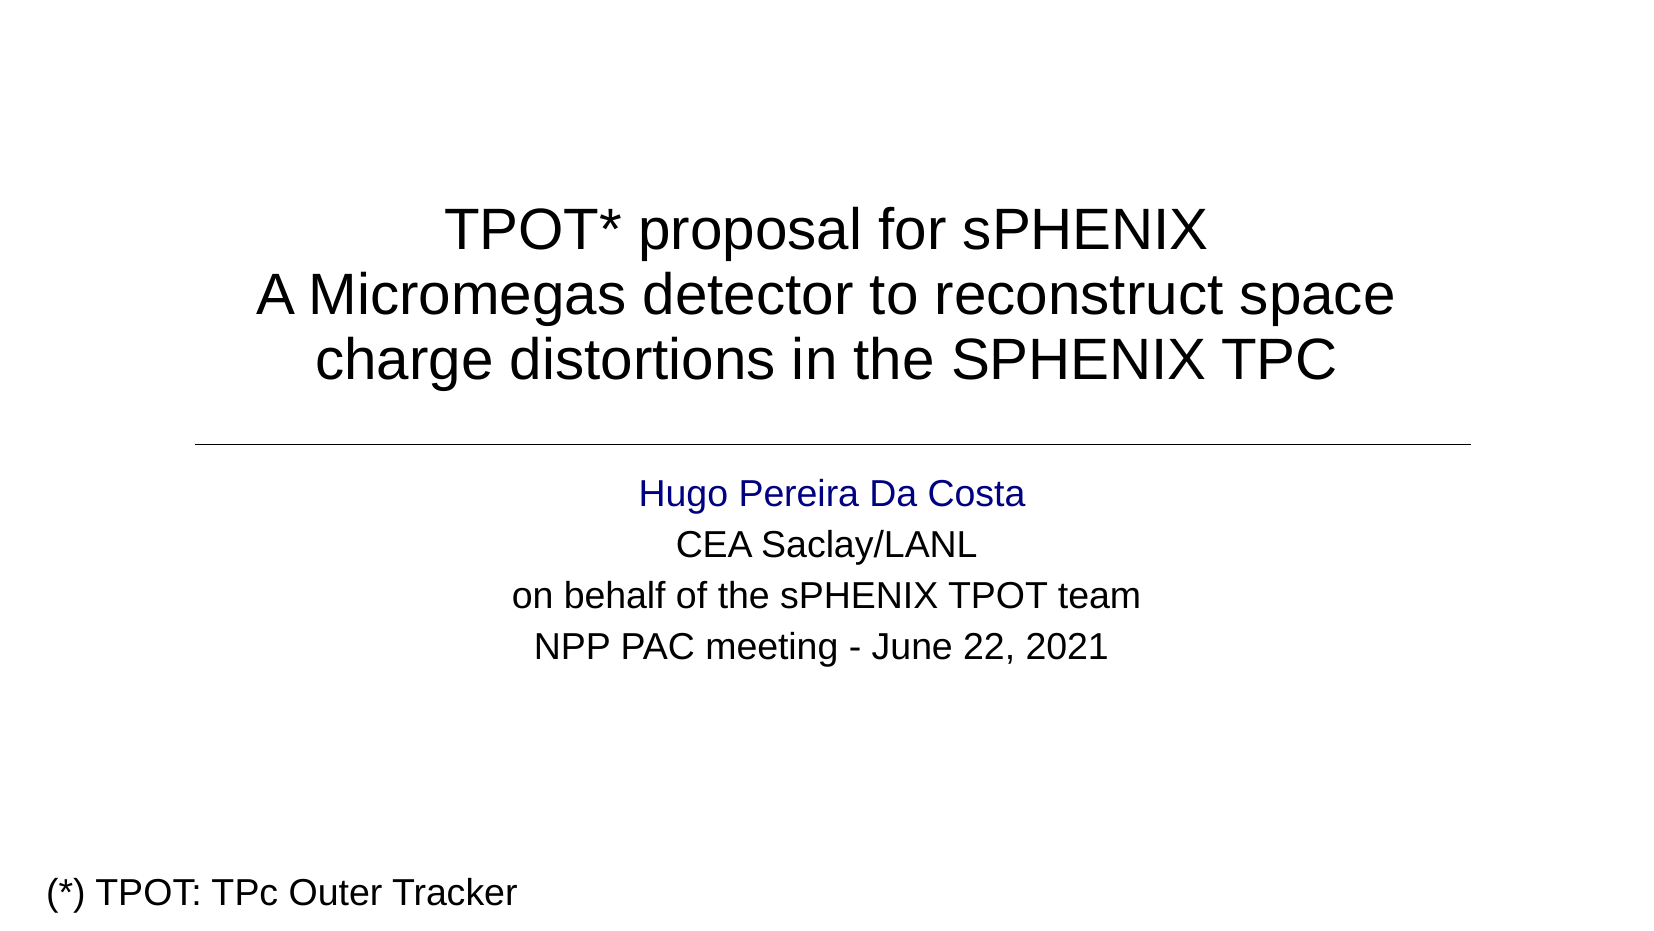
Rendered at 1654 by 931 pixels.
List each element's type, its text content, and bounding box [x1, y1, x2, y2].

text_box (*) TPOT: TPc Outer Tracker [31, 860, 533, 921]
text_box Hugo Pereira Da Costa CEA Saclay/LANL on behalf of the sPHENIX TPOT team NPP PAC meeting - June 22, 2021 [497, 465, 1157, 675]
title TPOT* proposal for sPHENIX A Micromegas detector to reconstruct space charge distortions in the SPHENIX TPC [0, 145, 1654, 445]
